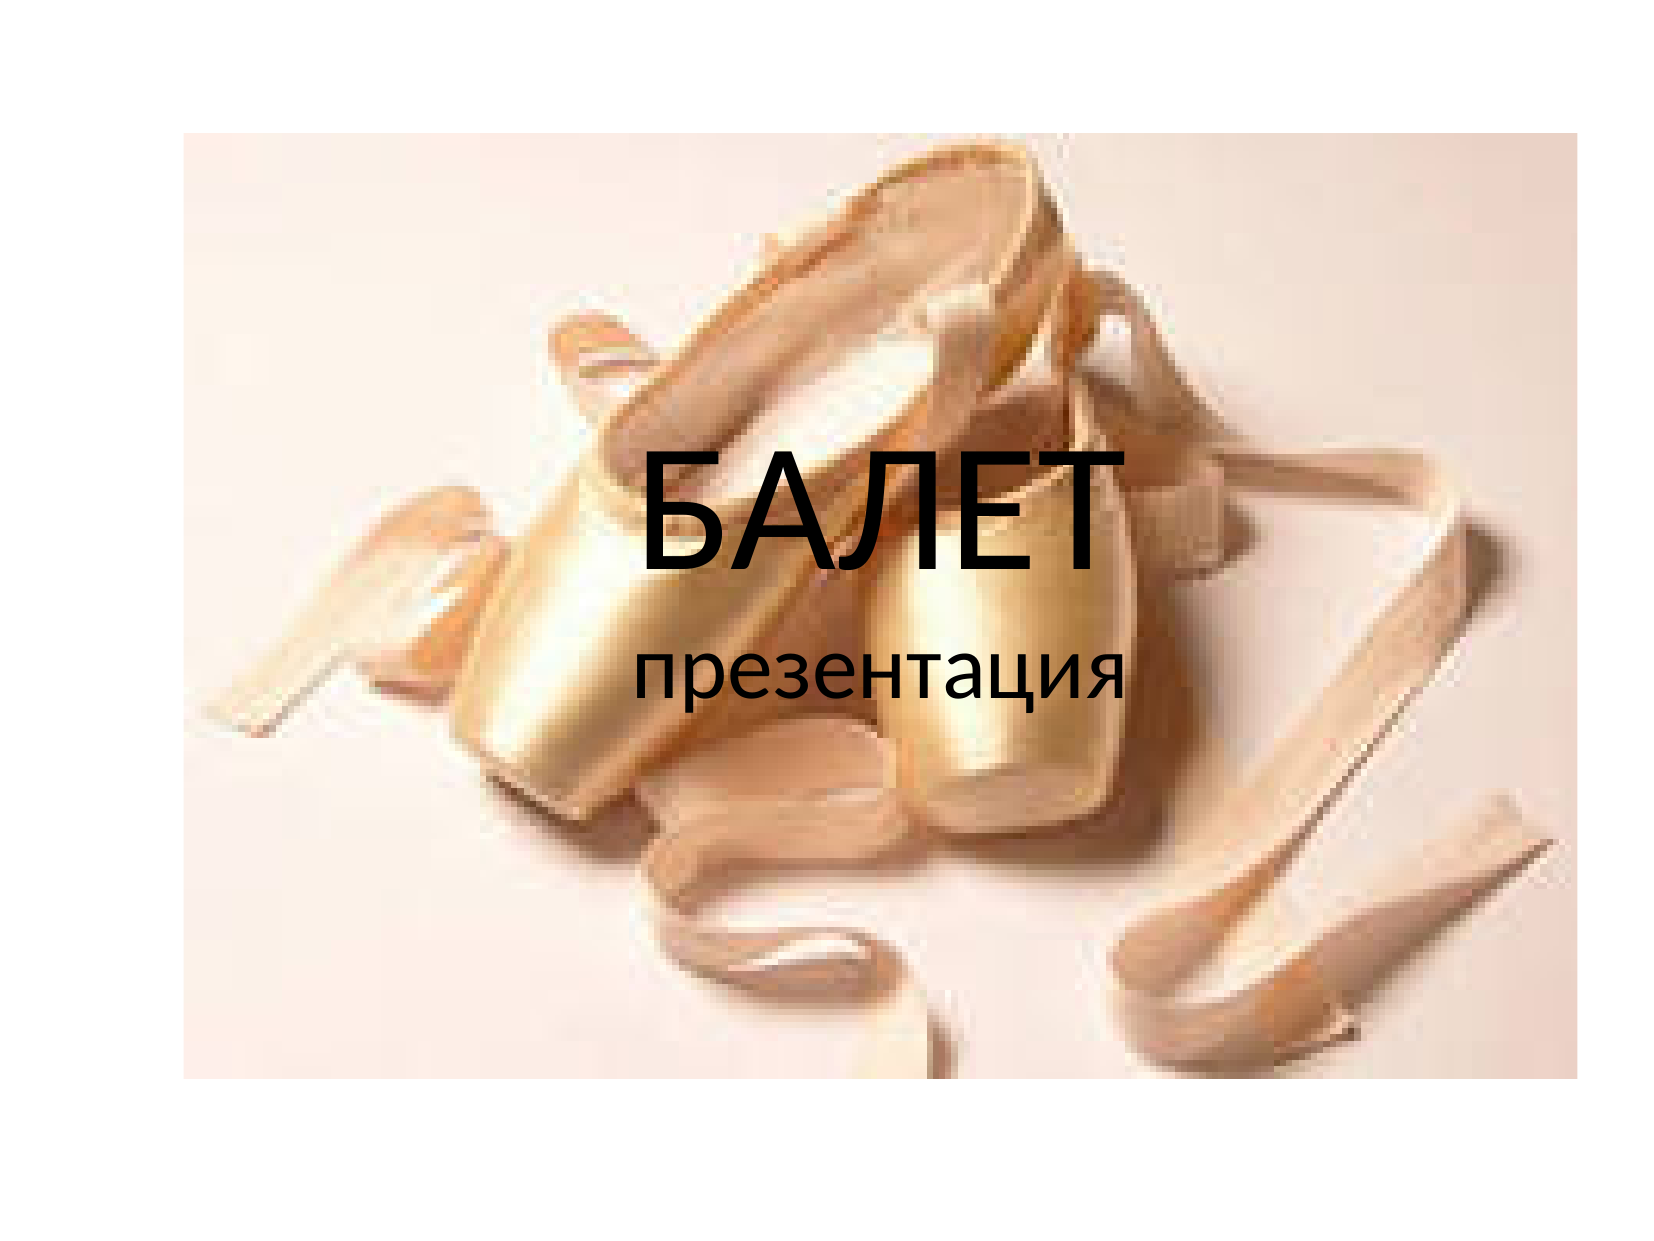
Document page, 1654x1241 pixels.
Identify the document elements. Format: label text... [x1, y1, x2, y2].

title БАЛЕТ презентация [183, 133, 1578, 1079]
